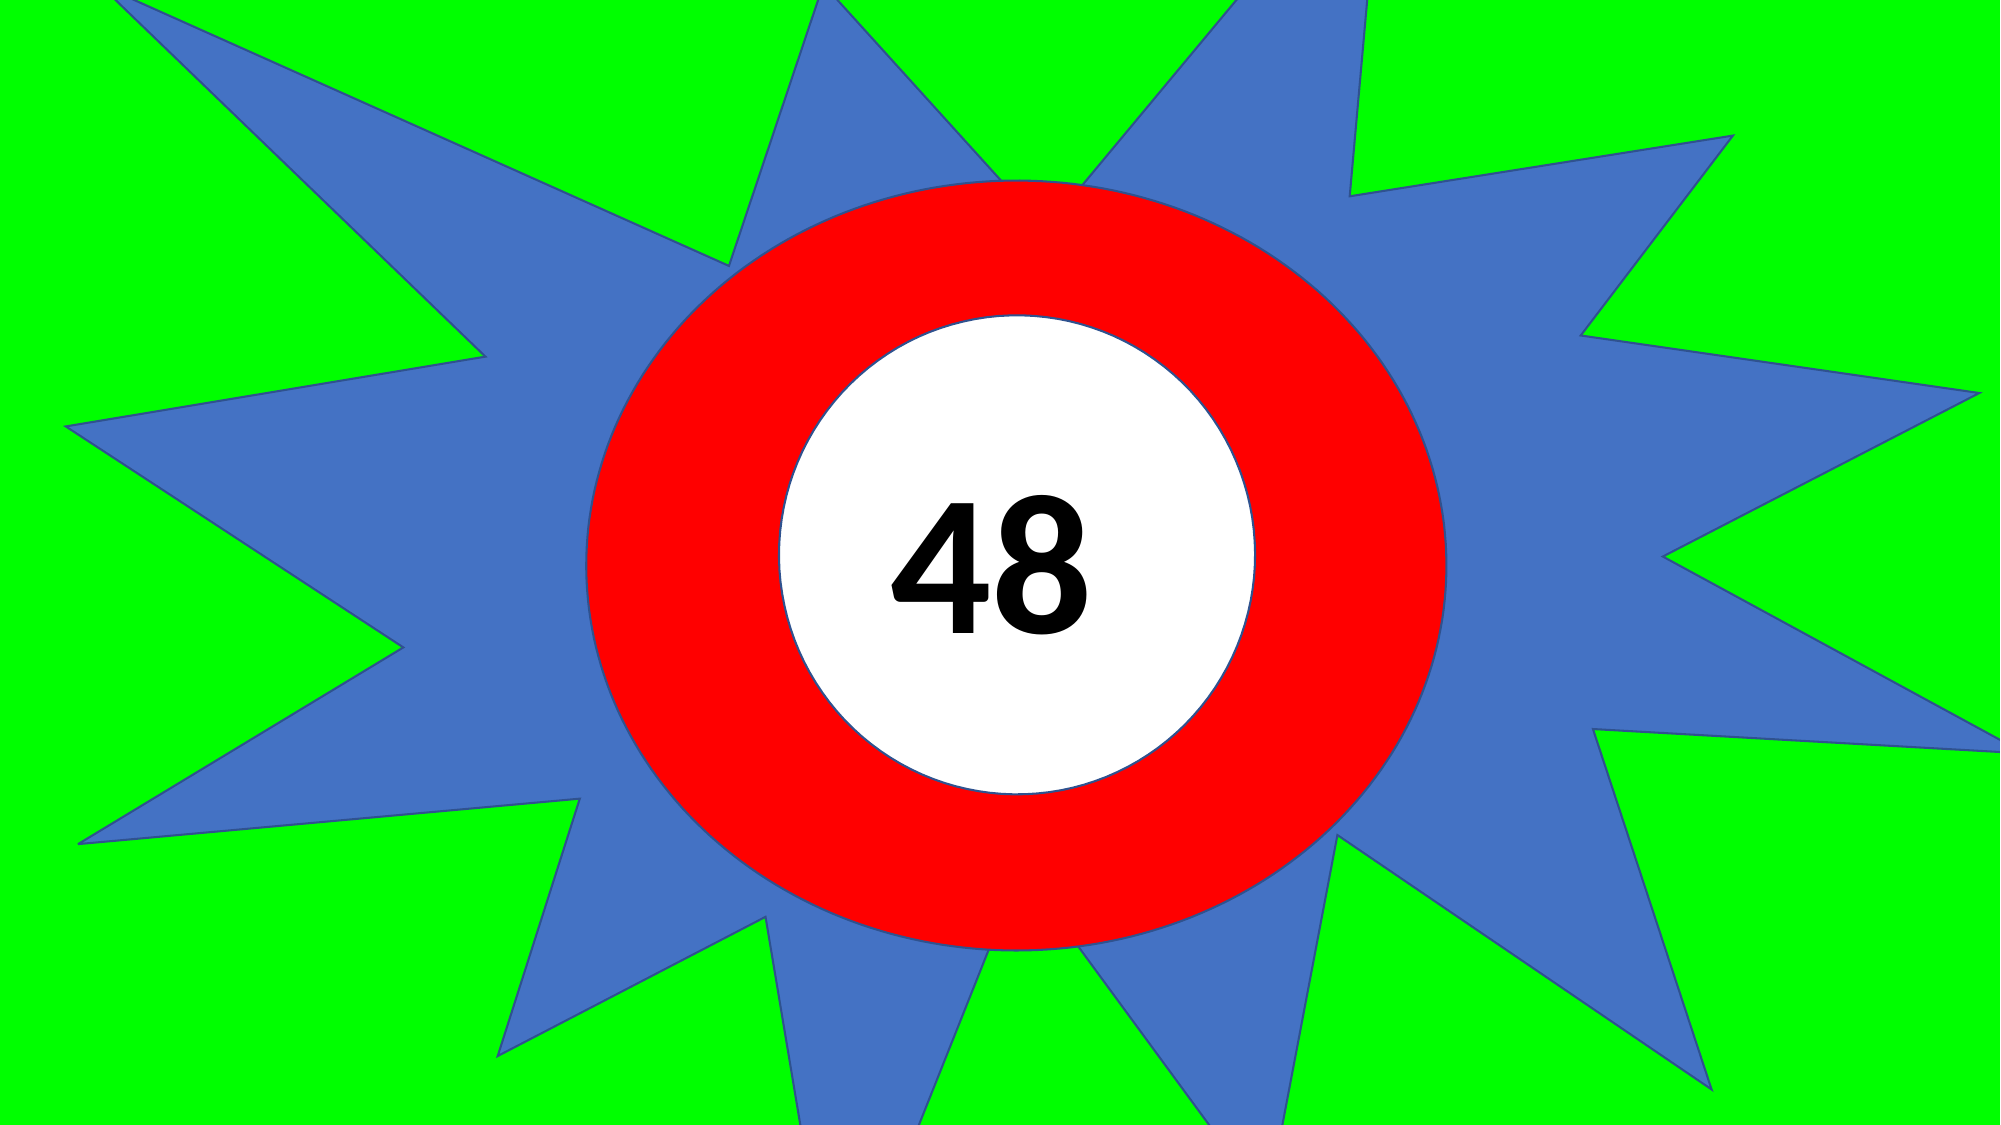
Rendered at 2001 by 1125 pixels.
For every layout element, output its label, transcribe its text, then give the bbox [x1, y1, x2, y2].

picture [1350, 0, 1729, 196]
picture [839, 0, 1235, 184]
picture [271, 151, 483, 392]
text_box [65, 0, 2000, 1125]
picture [1664, 523, 1729, 591]
picture [271, 562, 402, 726]
picture [1283, 730, 1729, 1125]
picture [271, 799, 800, 1125]
picture [271, 0, 817, 265]
picture [920, 947, 1208, 1125]
text_box 48 [875, 426, 1193, 684]
picture [1582, 143, 1729, 356]
